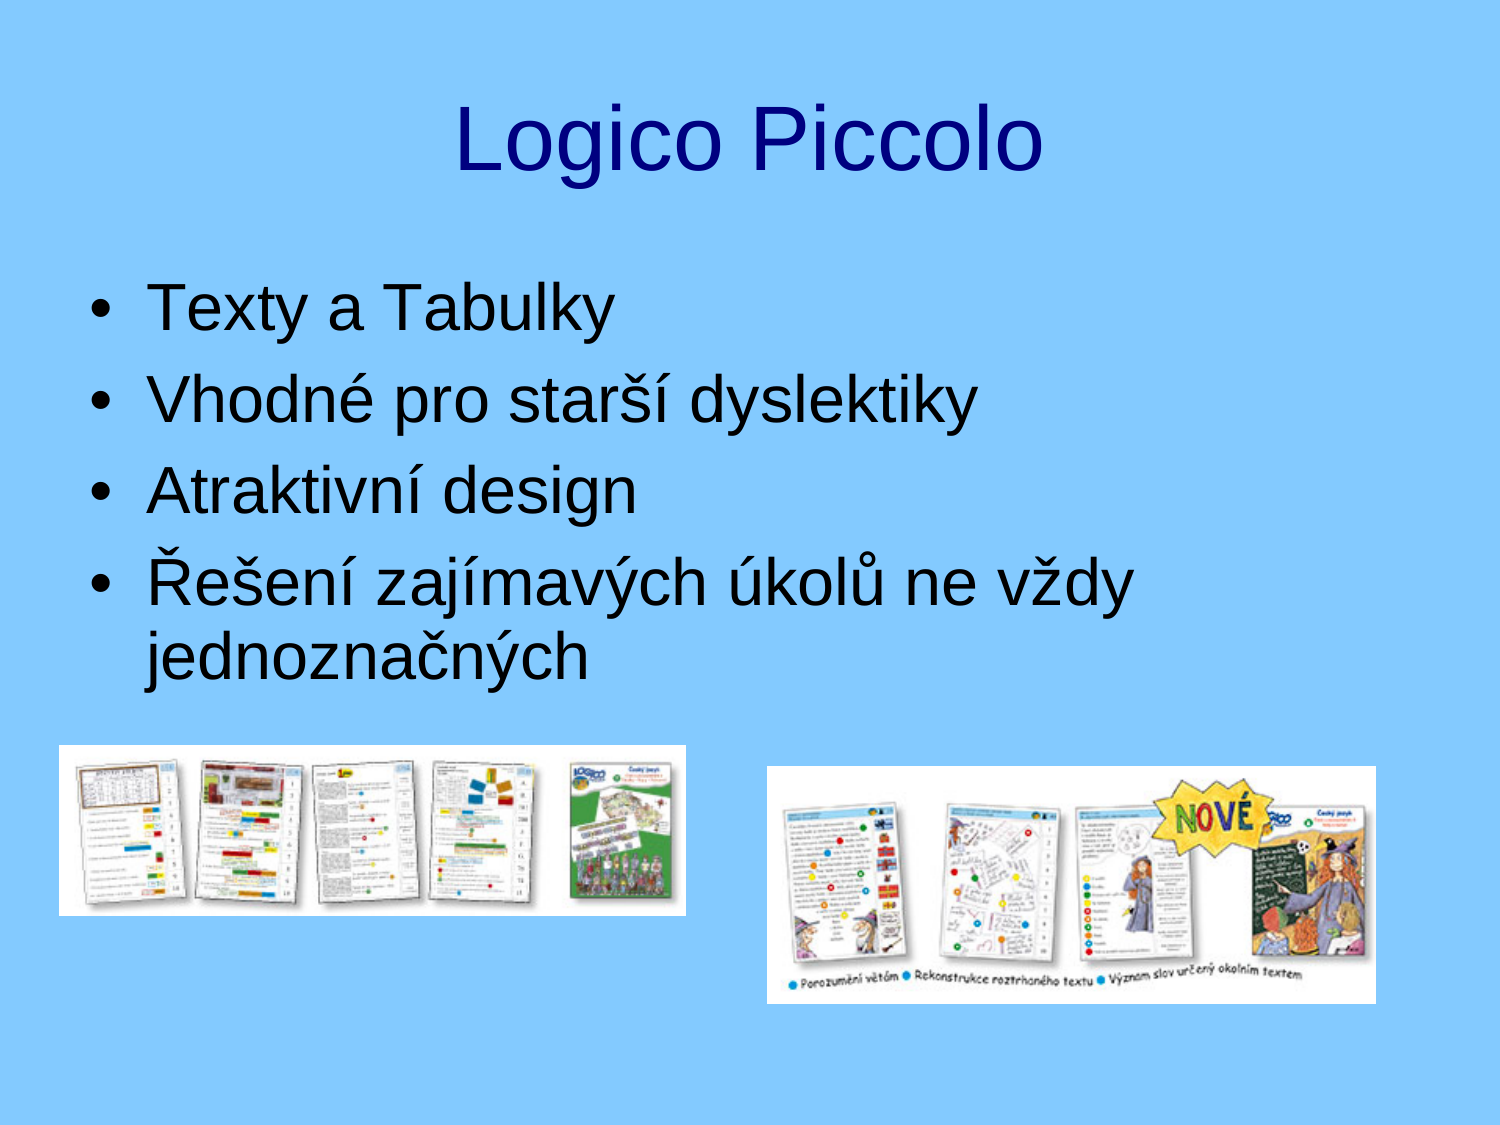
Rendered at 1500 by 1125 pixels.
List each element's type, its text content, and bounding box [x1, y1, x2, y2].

title Logico Piccolo [75, 21, 1426, 257]
picture [767, 766, 1376, 1004]
picture [59, 745, 686, 916]
list Texty a Tabulky Vhodné pro starší dyslektiky Atraktivní design Řešení zajímavých úkolů ne vždy jednoznačných [75, 262, 1426, 1006]
